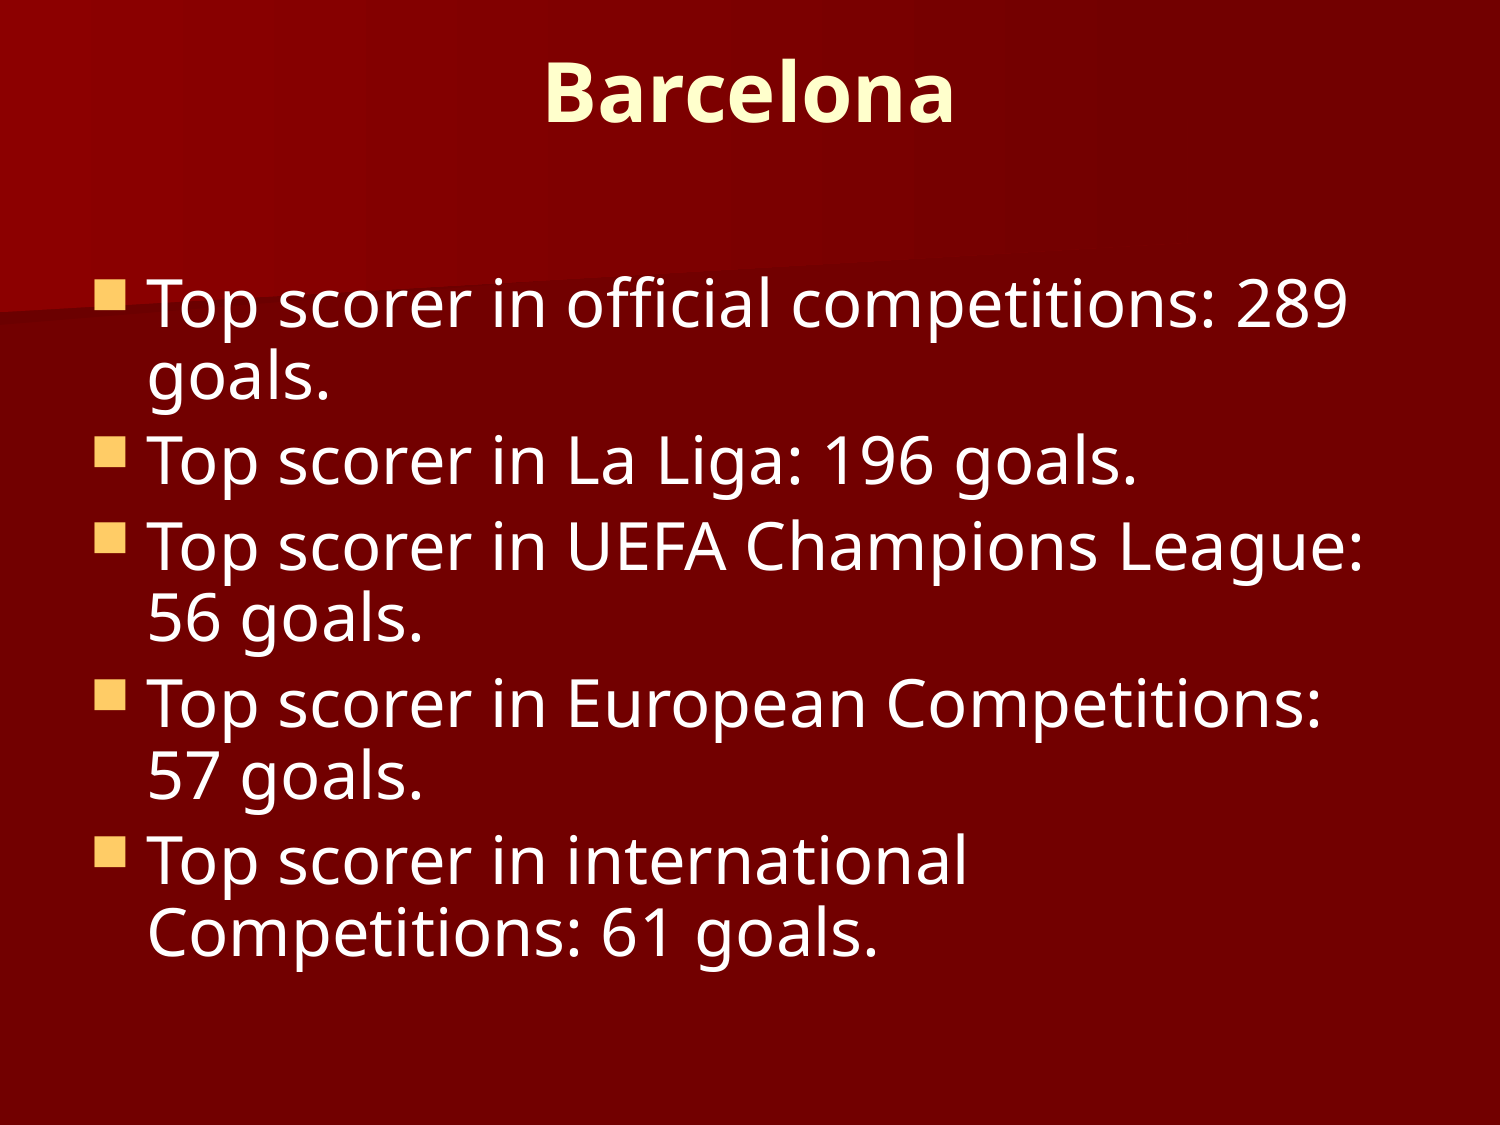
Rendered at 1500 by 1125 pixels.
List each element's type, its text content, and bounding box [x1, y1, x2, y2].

list Top scorer in official competitions: 289 goals. Top scorer in La Liga: 196 goals. Top scorer in UEFA Champions League: 56 goals. Top scorer in European Competitions: 57 goals. Top scorer in international Competitions: 61 goals. [75, 262, 1425, 1000]
title Barcelona [75, 45, 1425, 233]
